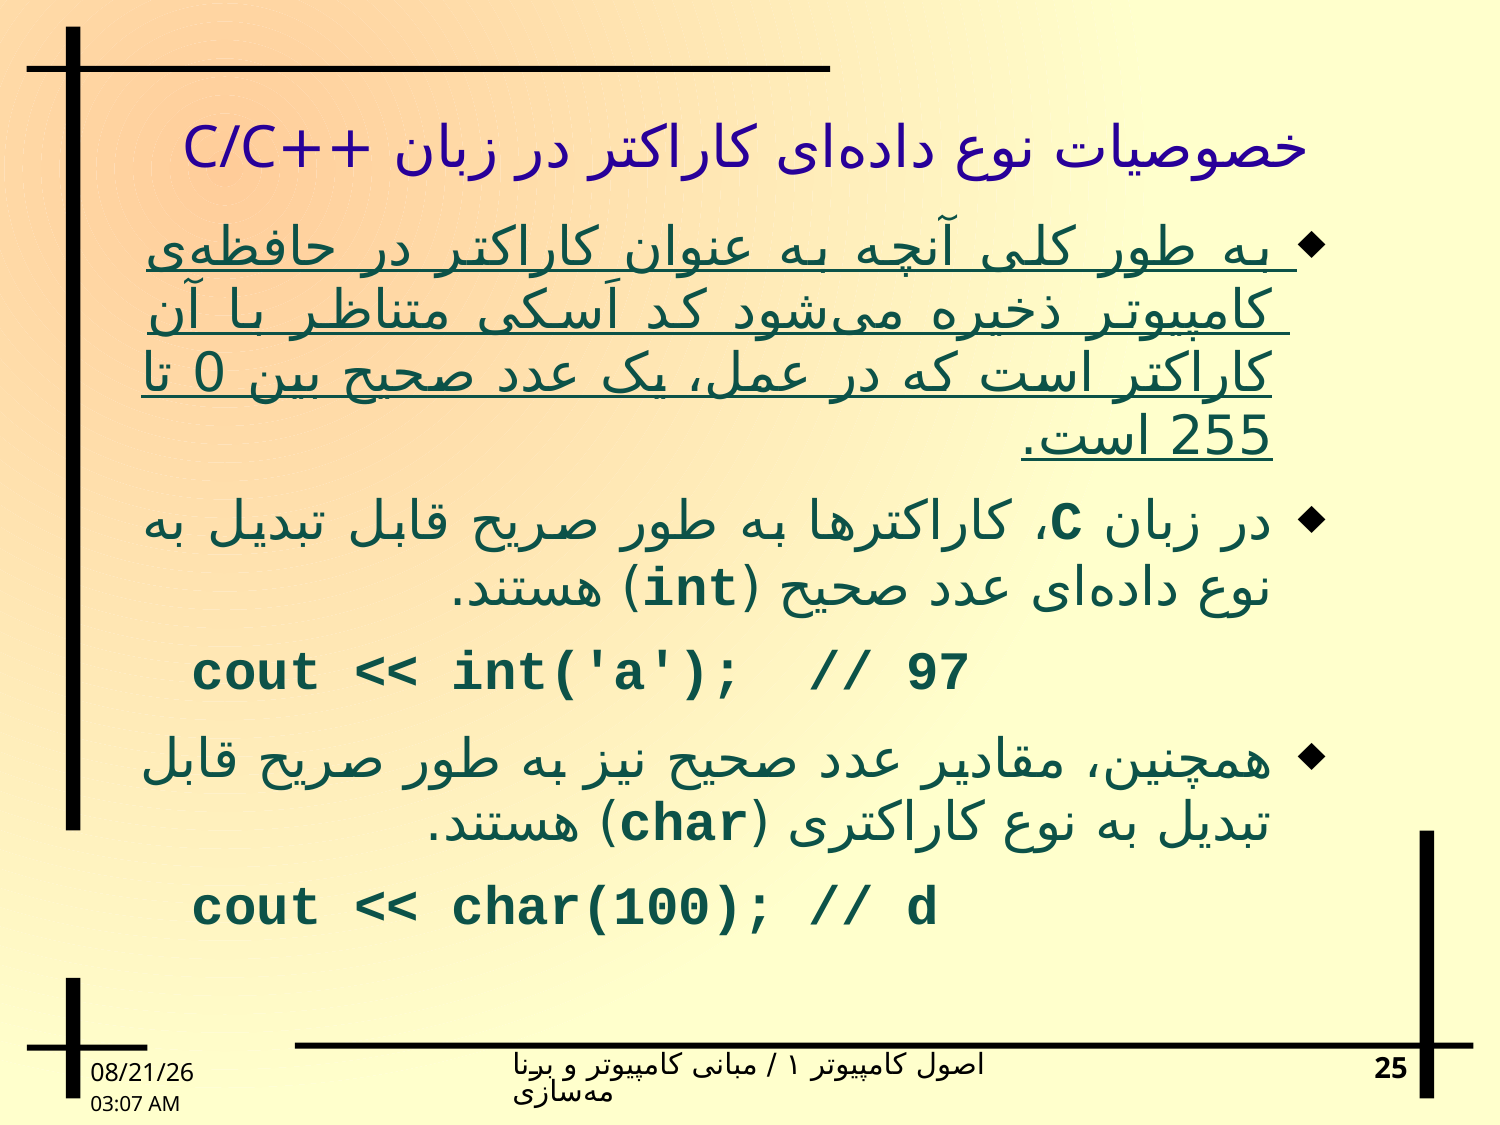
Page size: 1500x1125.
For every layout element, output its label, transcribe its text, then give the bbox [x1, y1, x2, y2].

list به طور کلی آنچه به عنوان کاراکتر در حافظه‌ی کامپیوتر ذخیره می‌شود کد اَسکی متناظر با آن کاراکتر است که در عمل، یک عدد صحیح بین 0 تا 255 است. در زبان C، کاراکترها به طور صریح قابل تبدیل به نوع داده‌ای عدد صحیح (int) هستند. cout << int('a'); // 97 همچنین، مقادیر عدد صحیح نیز به طور صریح قابل تبدیل به نوع کاراکتری (char) هستند. cout << char(100); // d [139, 215, 1397, 1020]
title خصوصیات نوع داده‌ای کاراکتر در زبان ++C/C [131, 85, 1361, 205]
